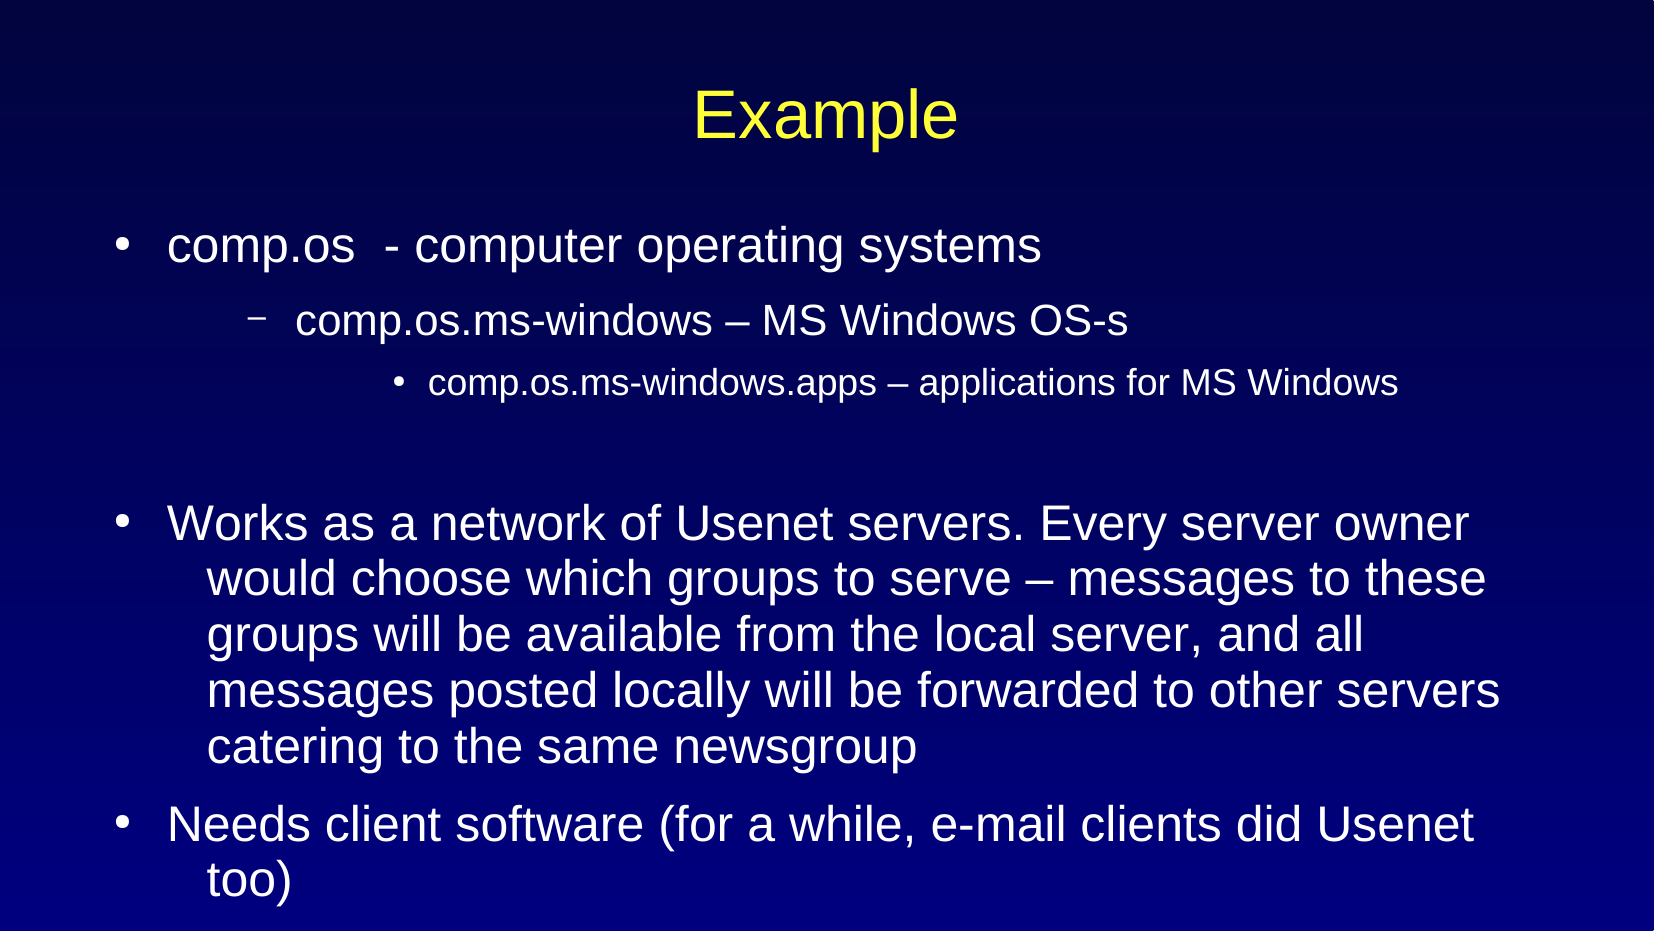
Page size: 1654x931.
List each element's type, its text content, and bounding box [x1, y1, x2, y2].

list comp.os - computer operating systems comp.os.ms-windows – MS Windows OS-s comp.os.ms-windows.apps – applications for MS Windows Works as a network of Usenet servers. Every server owner would choose which groups to serve – messages to these groups will be available from the local server, and all messages posted locally will be forwarded to other servers catering to the same newsgroup Needs client software (for a while, e-mail clients did Usenet too) [82, 217, 1571, 931]
title Example [82, 37, 1571, 193]
